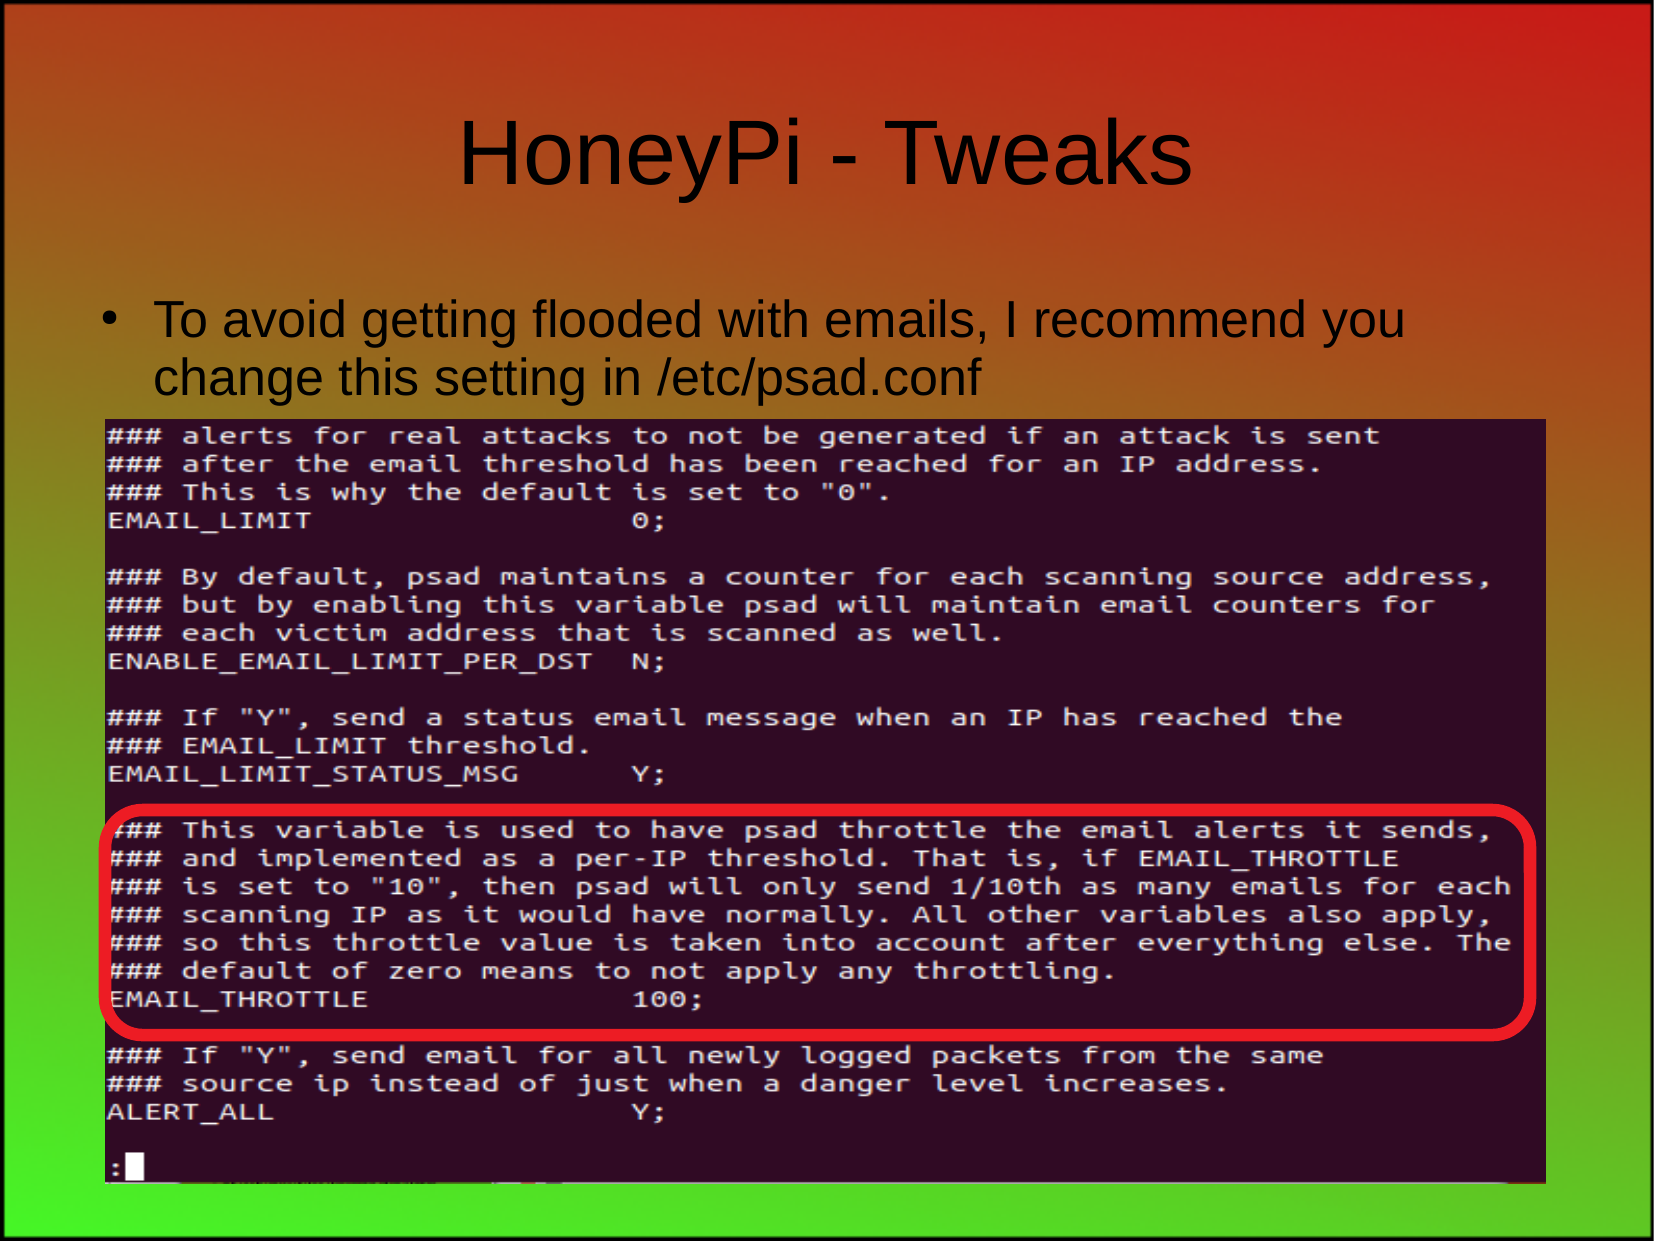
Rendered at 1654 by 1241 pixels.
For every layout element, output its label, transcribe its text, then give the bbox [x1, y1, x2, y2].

list To avoid getting flooded with emails, I recommend you change this setting in /etc/psad.conf [82, 290, 1571, 1010]
title HoneyPi - Tweaks [82, 49, 1571, 257]
picture [0, 0, 1654, 1241]
